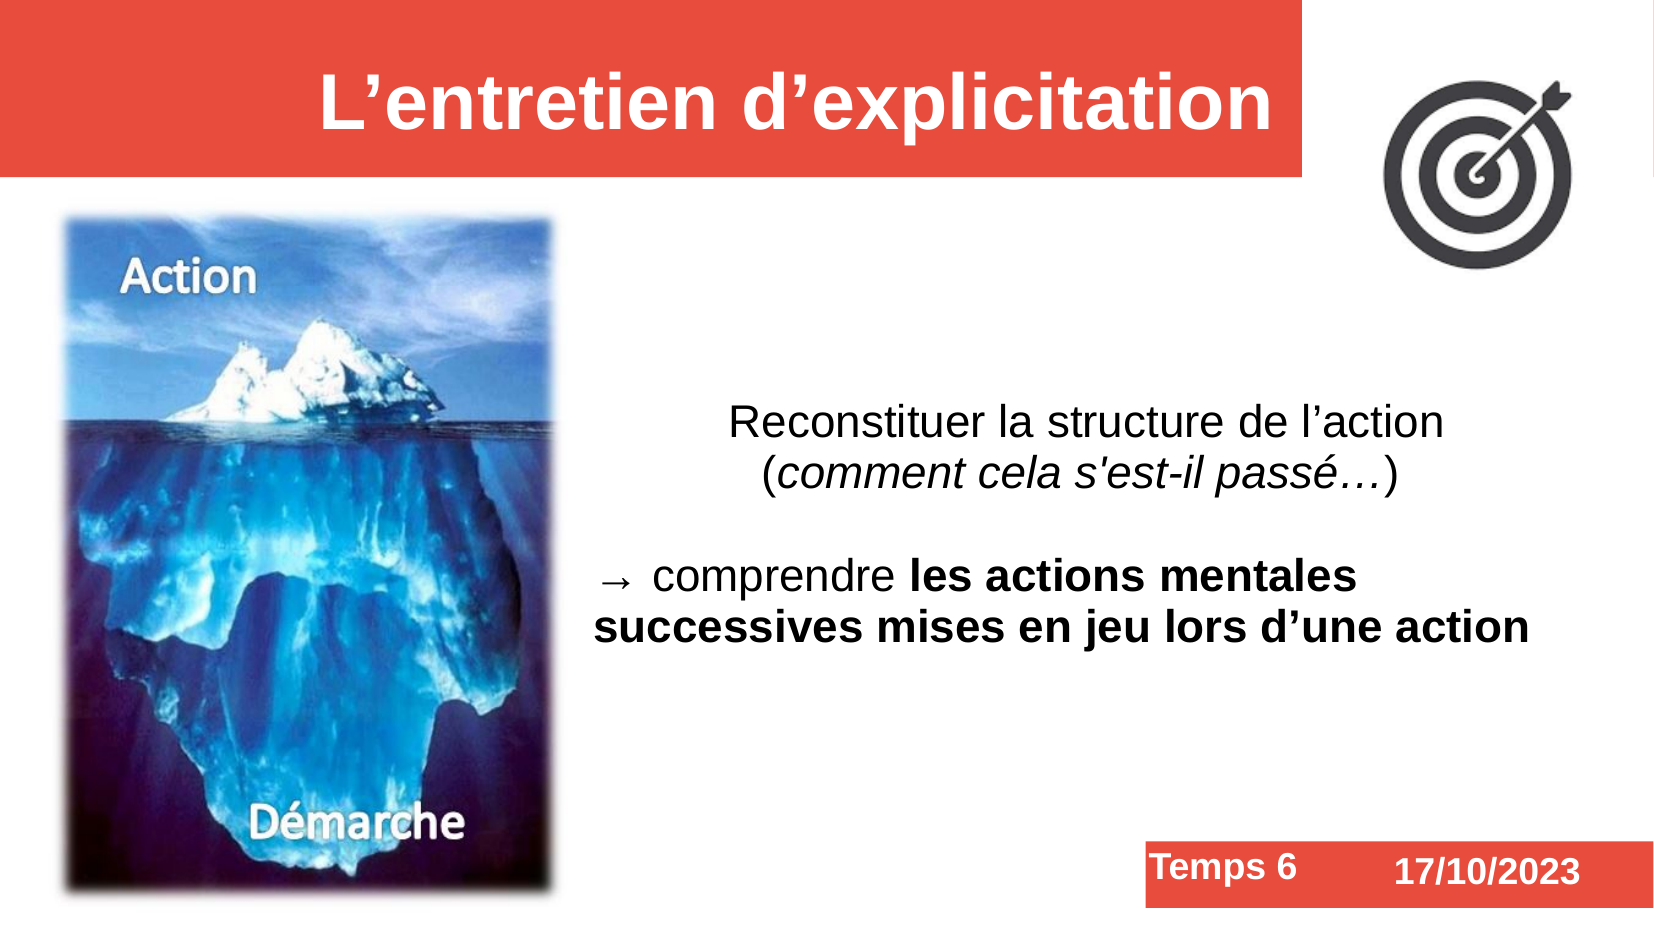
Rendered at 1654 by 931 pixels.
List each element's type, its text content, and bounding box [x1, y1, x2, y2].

title L’entretien d’explicitation [318, 35, 1302, 147]
text_box Reconstituer la structure de l’action (comment cela s'est-il passé…) → comprendre les actions mentales successives mises en jeu lors d’une action [579, 360, 1583, 697]
text_box Temps 6 [1133, 838, 1335, 931]
picture [39, 188, 579, 925]
picture [1302, 0, 1654, 352]
